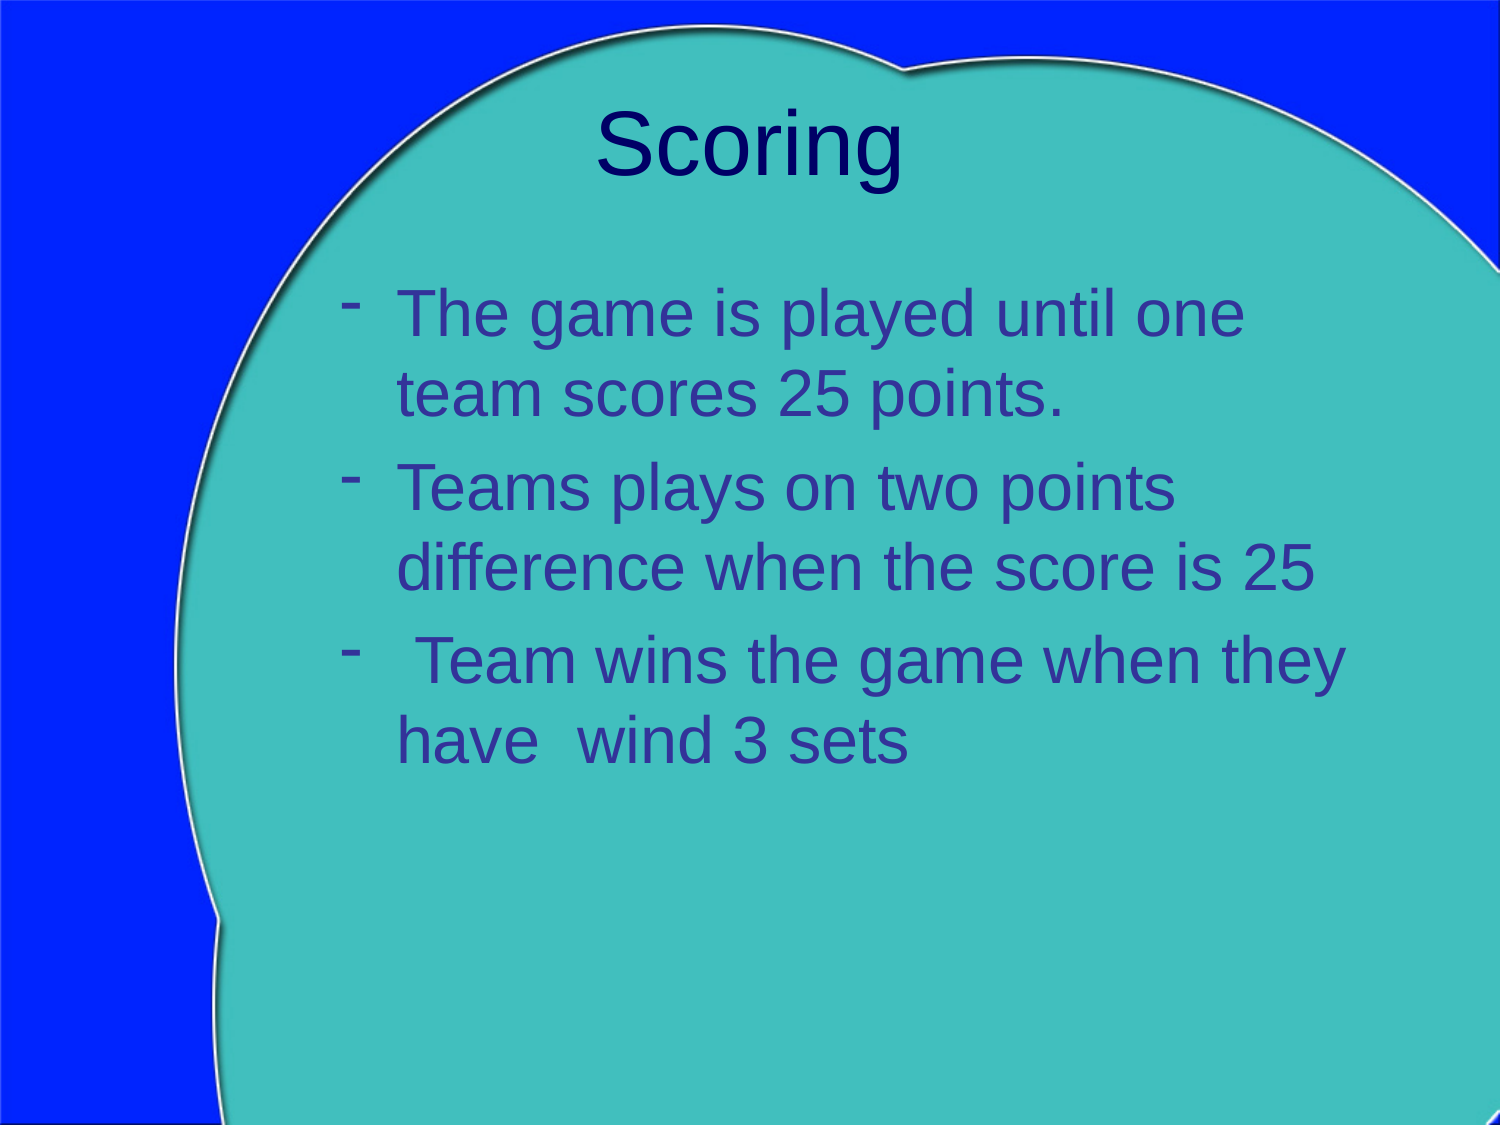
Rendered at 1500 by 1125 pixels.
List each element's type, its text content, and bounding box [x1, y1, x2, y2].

list The game is played until one team scores 25 points. Teams plays on two points difference when the score is 25 Team wins the game when they have wind 3 sets [324, 262, 1425, 1005]
title Scoring [75, 45, 1425, 233]
picture [0, 0, 1500, 1125]
